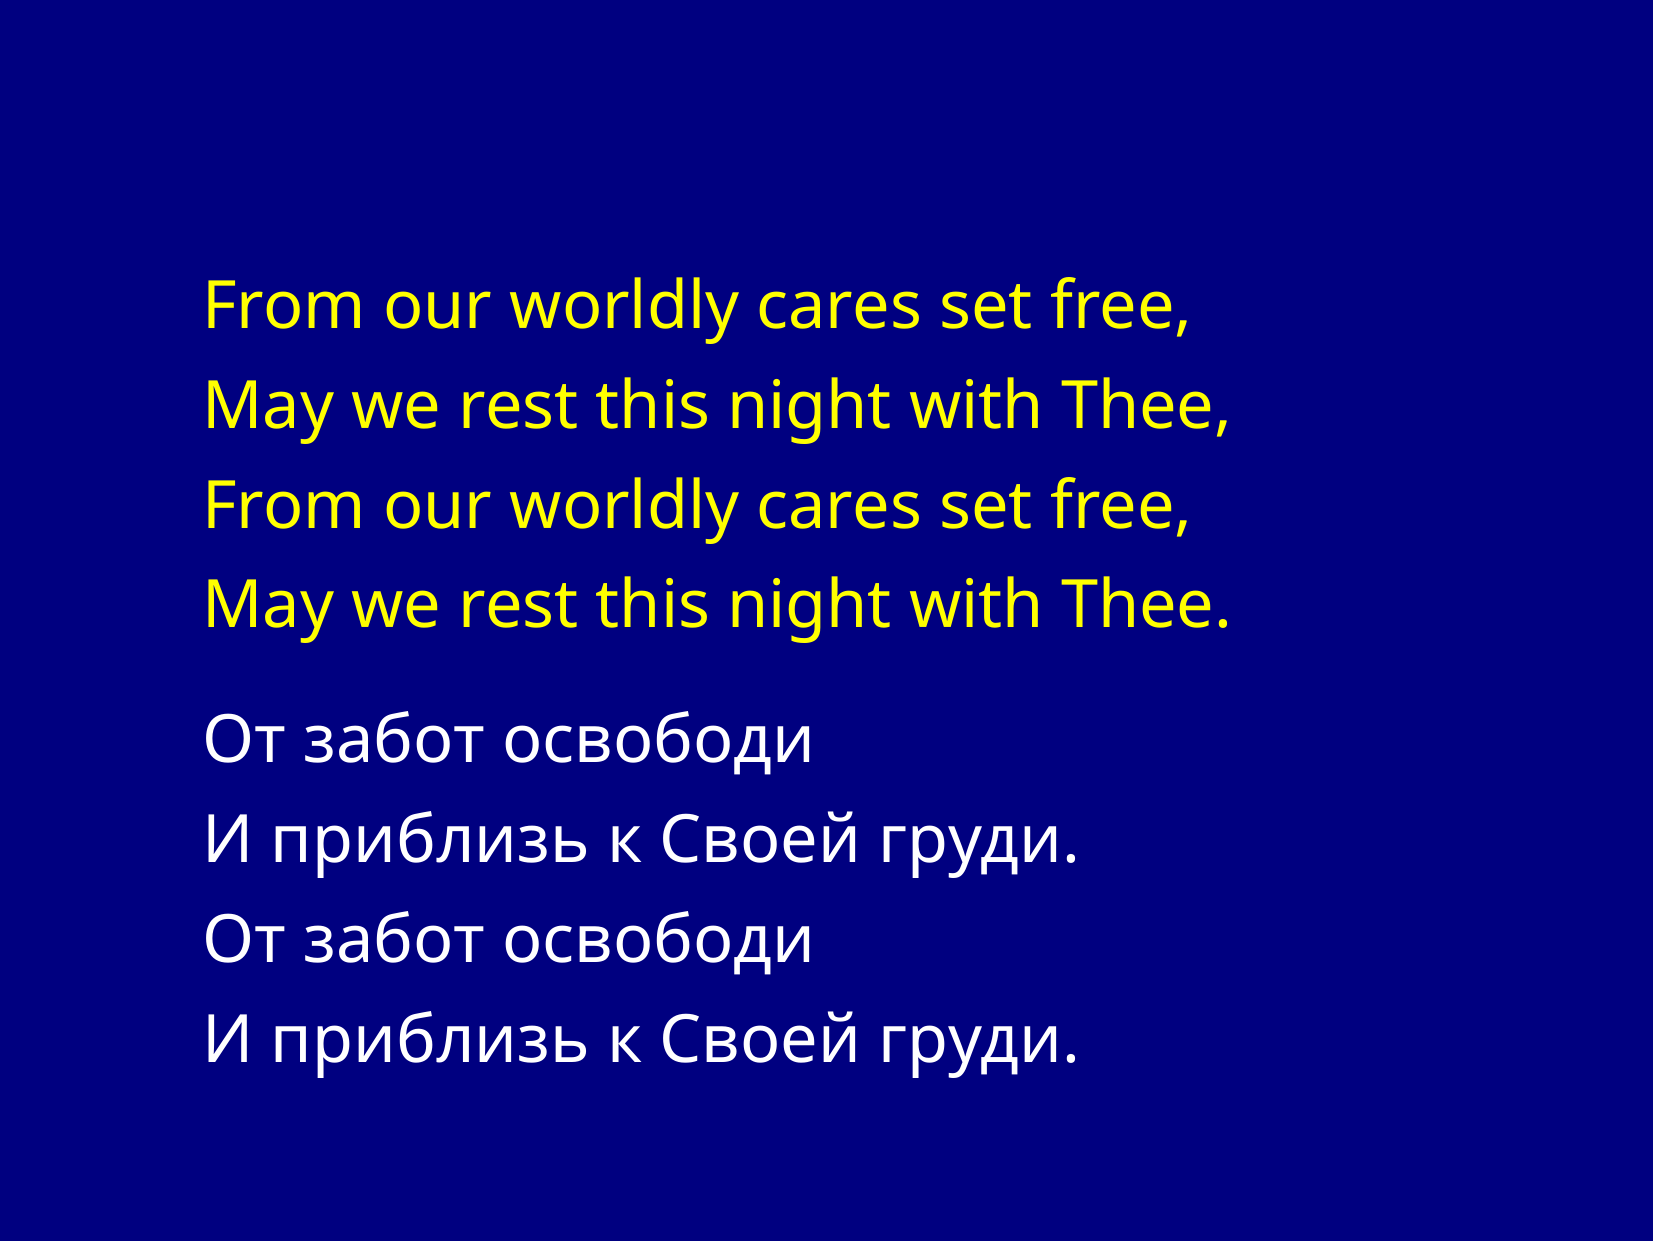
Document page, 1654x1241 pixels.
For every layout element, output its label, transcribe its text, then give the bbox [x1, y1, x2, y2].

text_box From our worldly cares set free, May we rest this night with Thee, From our worldly cares set free, May we rest this night with Thee. [75, 150, 1576, 638]
text_box От забот освободи И приблизь к Своей груди. От забот освободи И приблизь к Своей груди. [75, 675, 1576, 1163]
